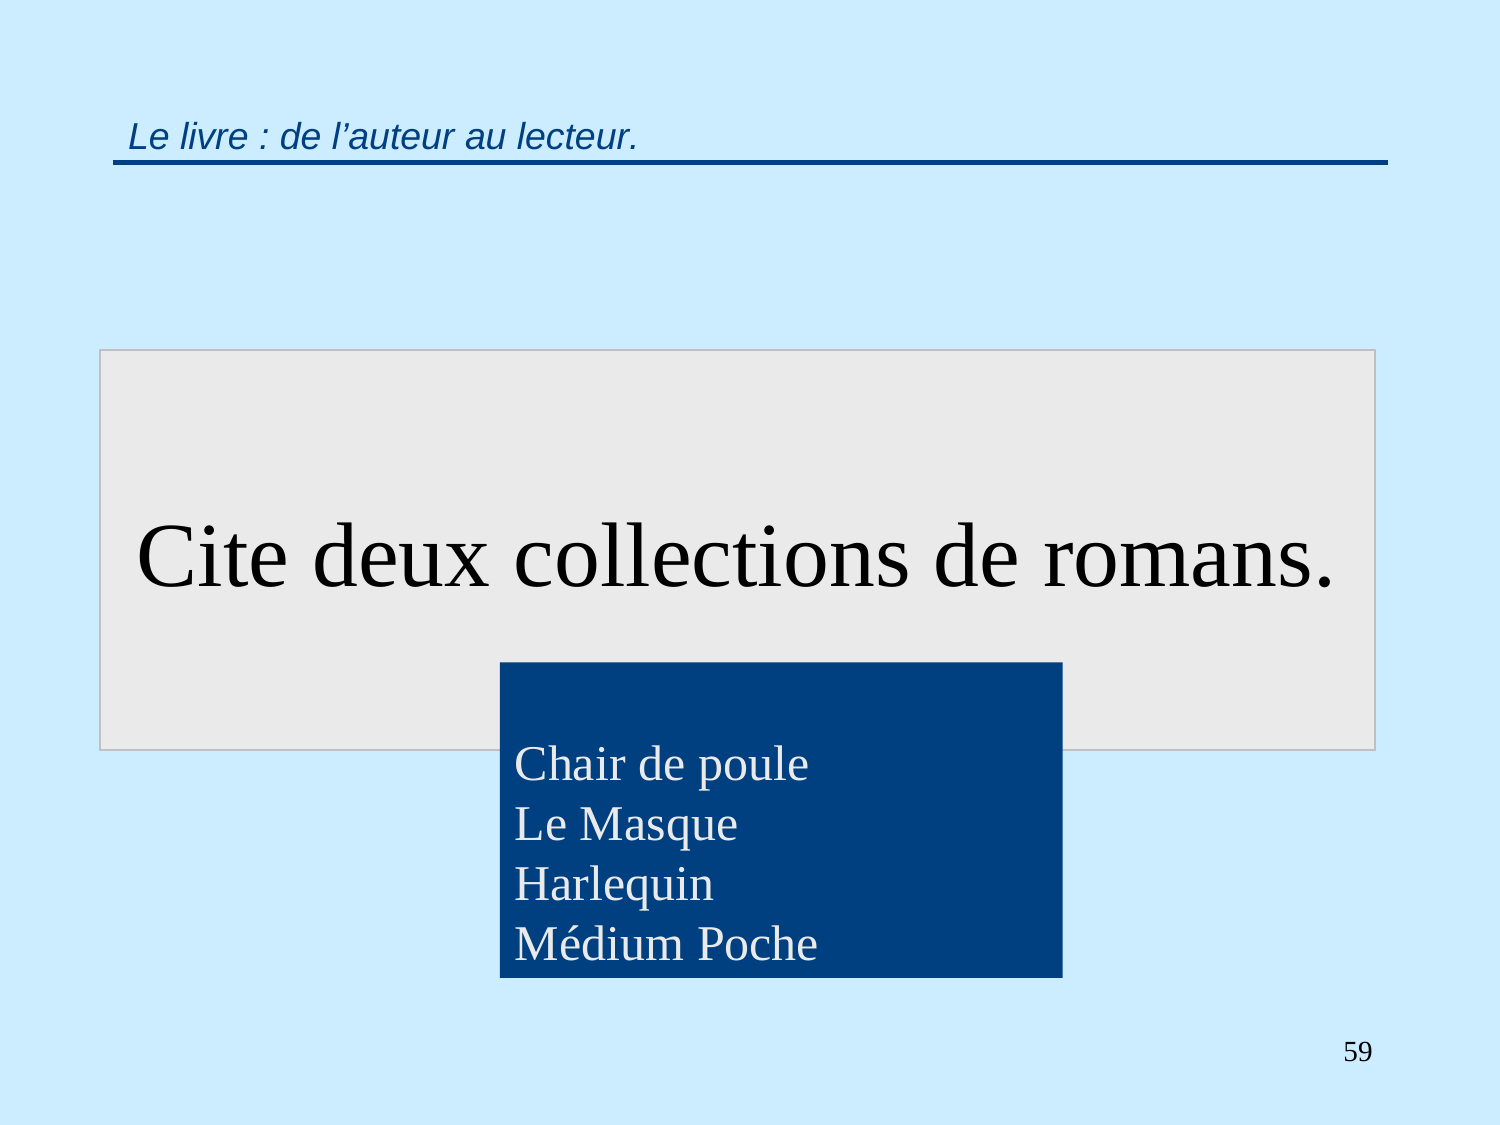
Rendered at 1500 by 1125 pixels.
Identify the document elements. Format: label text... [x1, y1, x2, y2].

text_box Le livre : de l’auteur au lecteur. [113, 104, 655, 160]
text_box Chair de poule Le Masque Harlequin Médium Poche [499, 662, 1063, 978]
title Cite deux collections de romans. [99, 349, 1375, 751]
